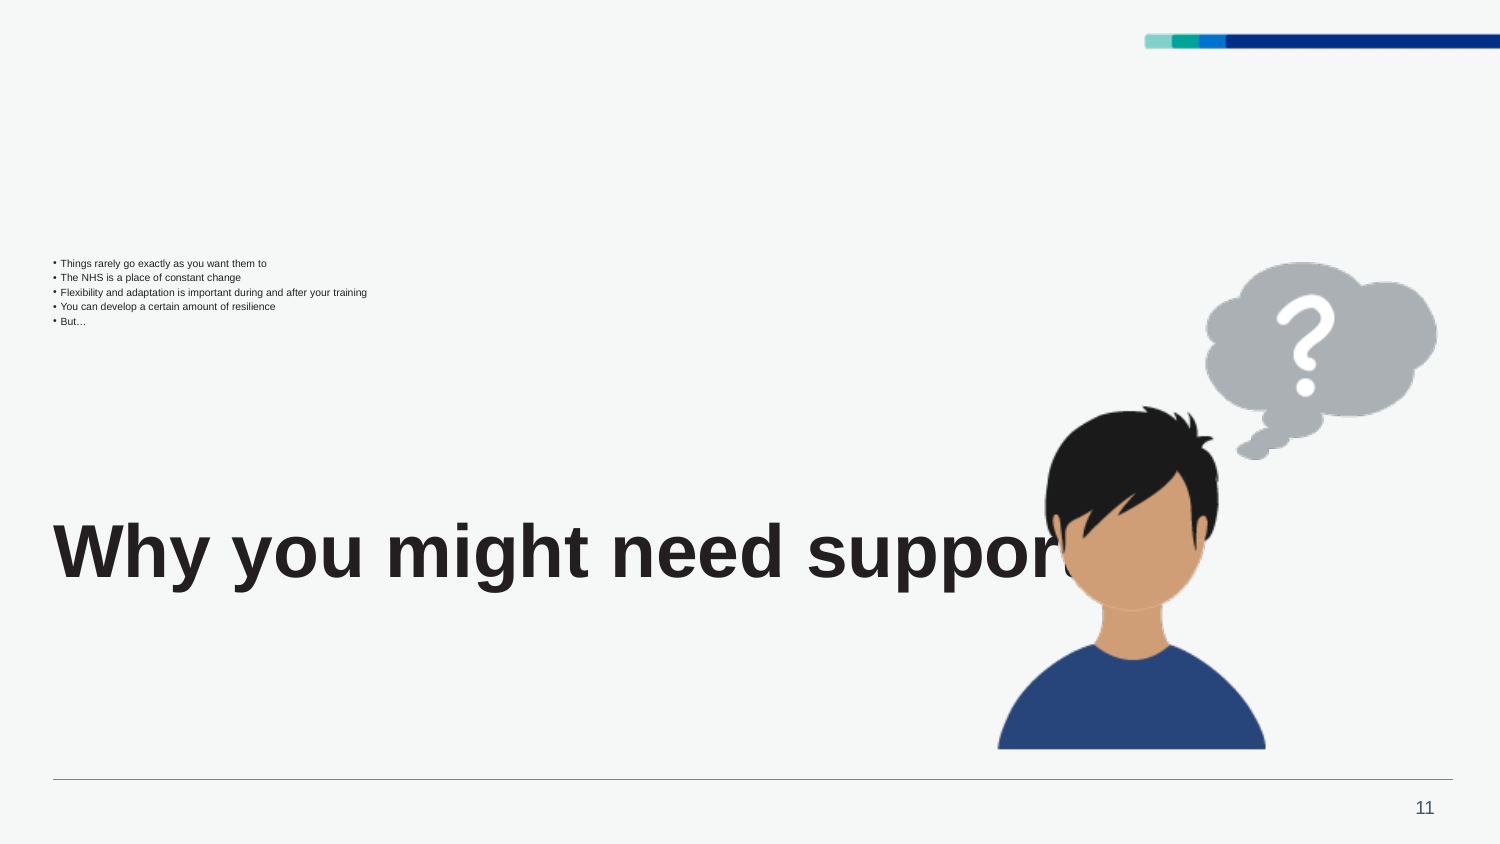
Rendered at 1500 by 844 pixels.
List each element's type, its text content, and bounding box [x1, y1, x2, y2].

list Things rarely go exactly as you want them to The NHS is a place of constant change Flexibility and adaptation is important during and after your training You can develop a certain amount of resilience But… [55, 176, 1111, 742]
title Why you might need support [55, 34, 1459, 142]
picture [951, 244, 1474, 787]
